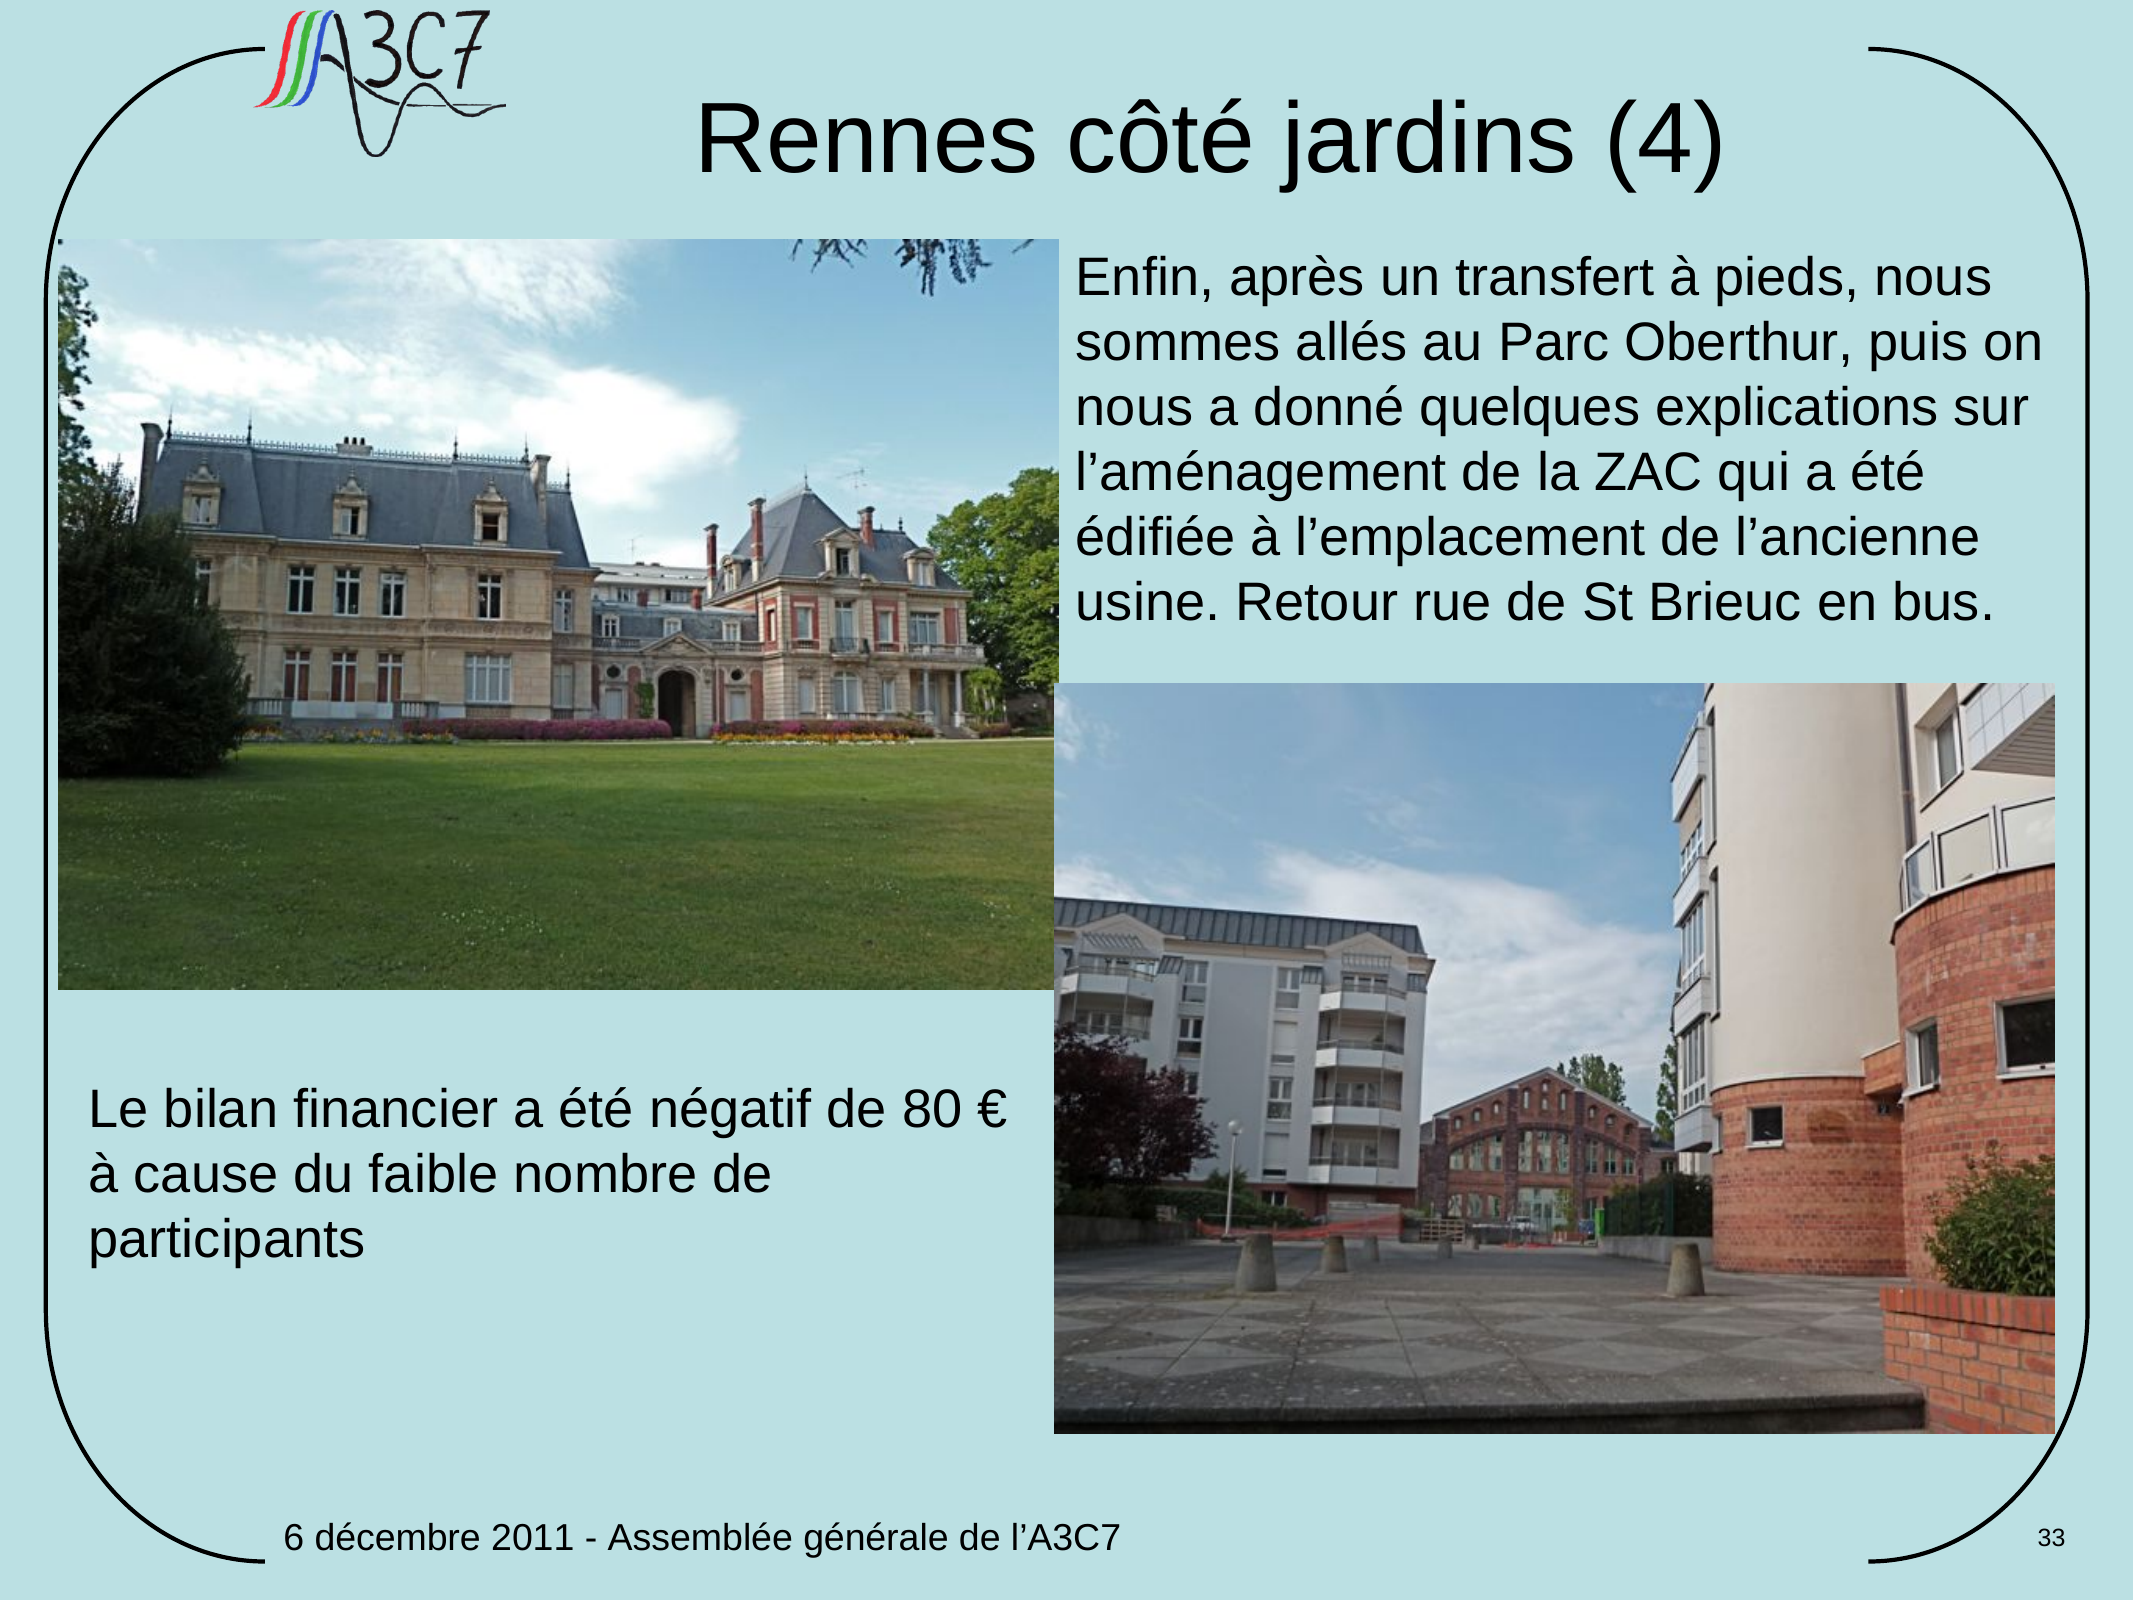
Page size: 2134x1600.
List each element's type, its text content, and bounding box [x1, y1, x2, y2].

title Rennes côté jardins (4) [506, 64, 1926, 225]
text_box Le bilan financier a été négatif de 80 € à cause du faible nombre de participants [79, 1072, 1036, 1282]
picture [253, 10, 506, 157]
text_box Enfin, après un transfert à pieds, nous sommes allés au Parc Oberthur, puis on nous a donné quelques explications sur l’aménagement de la ZAC qui a été édifiée à l’emplacement de l’ancienne usine. Retour rue de St Brieuc en bus. [1066, 241, 2069, 644]
picture [58, 239, 2055, 1434]
text_box 6 décembre 2011 - Assemblée générale de l’A3C7 [274, 1512, 1131, 1558]
